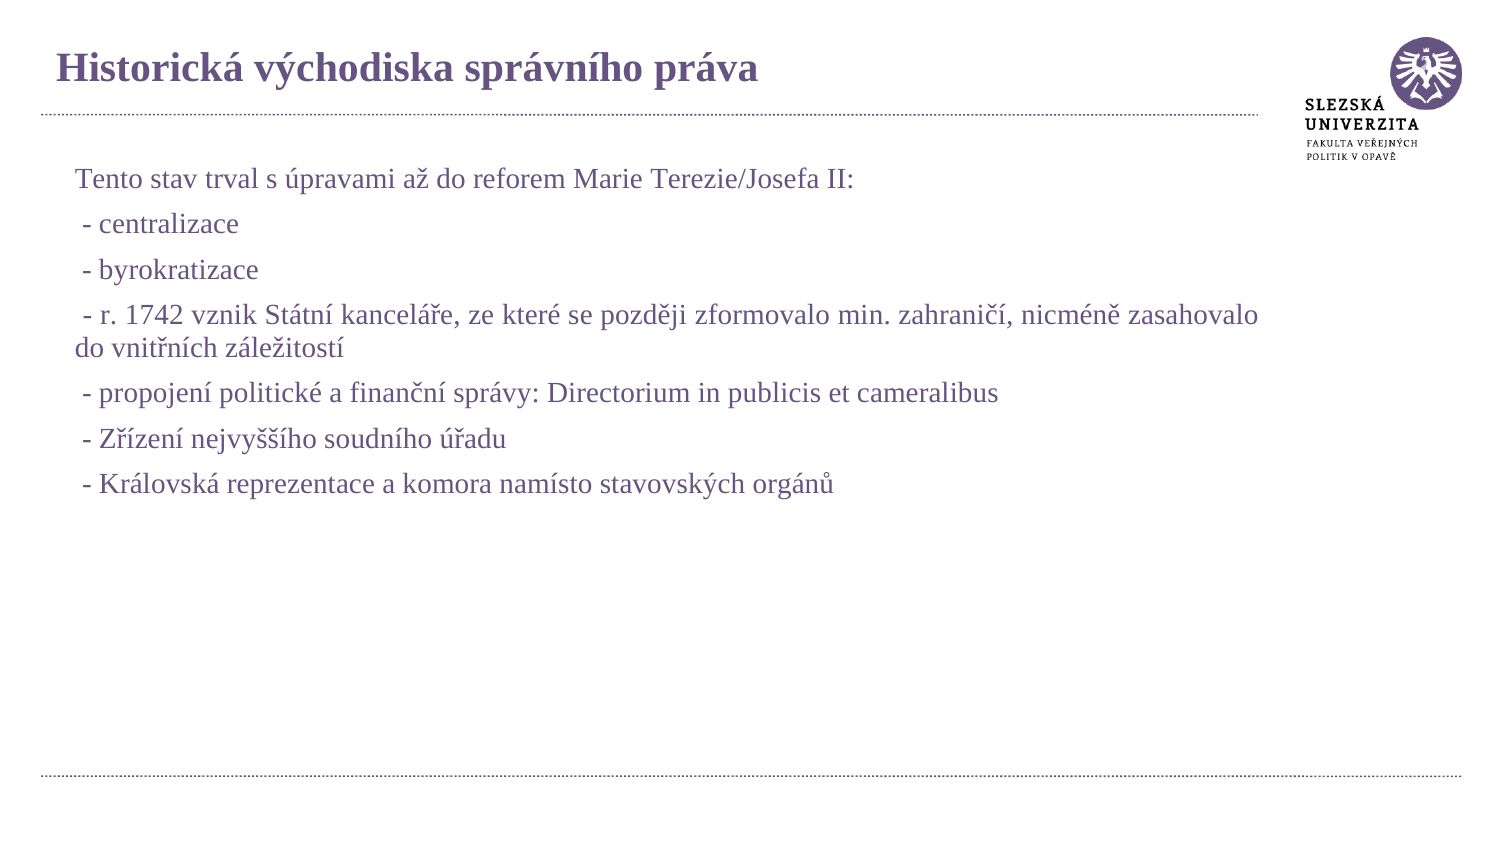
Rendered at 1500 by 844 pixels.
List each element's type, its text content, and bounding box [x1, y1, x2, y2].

title Historická východiska správního práva [41, 32, 786, 116]
text_box Tento stav trval s úpravami až do reforem Marie Terezie/Josefa II: - centralizace - byrokratizace - r. 1742 vznik Státní kanceláře, ze které se později zformovalo min. zahraničí, nicméně zasahovalo do vnitřních záležitostí - propojení politické a finanční správy: Directorium in publicis et cameralibus - Zřízení nejvyššího soudního úřadu - Královská reprezentace a komora namísto stavovských orgánů [59, 154, 1284, 812]
